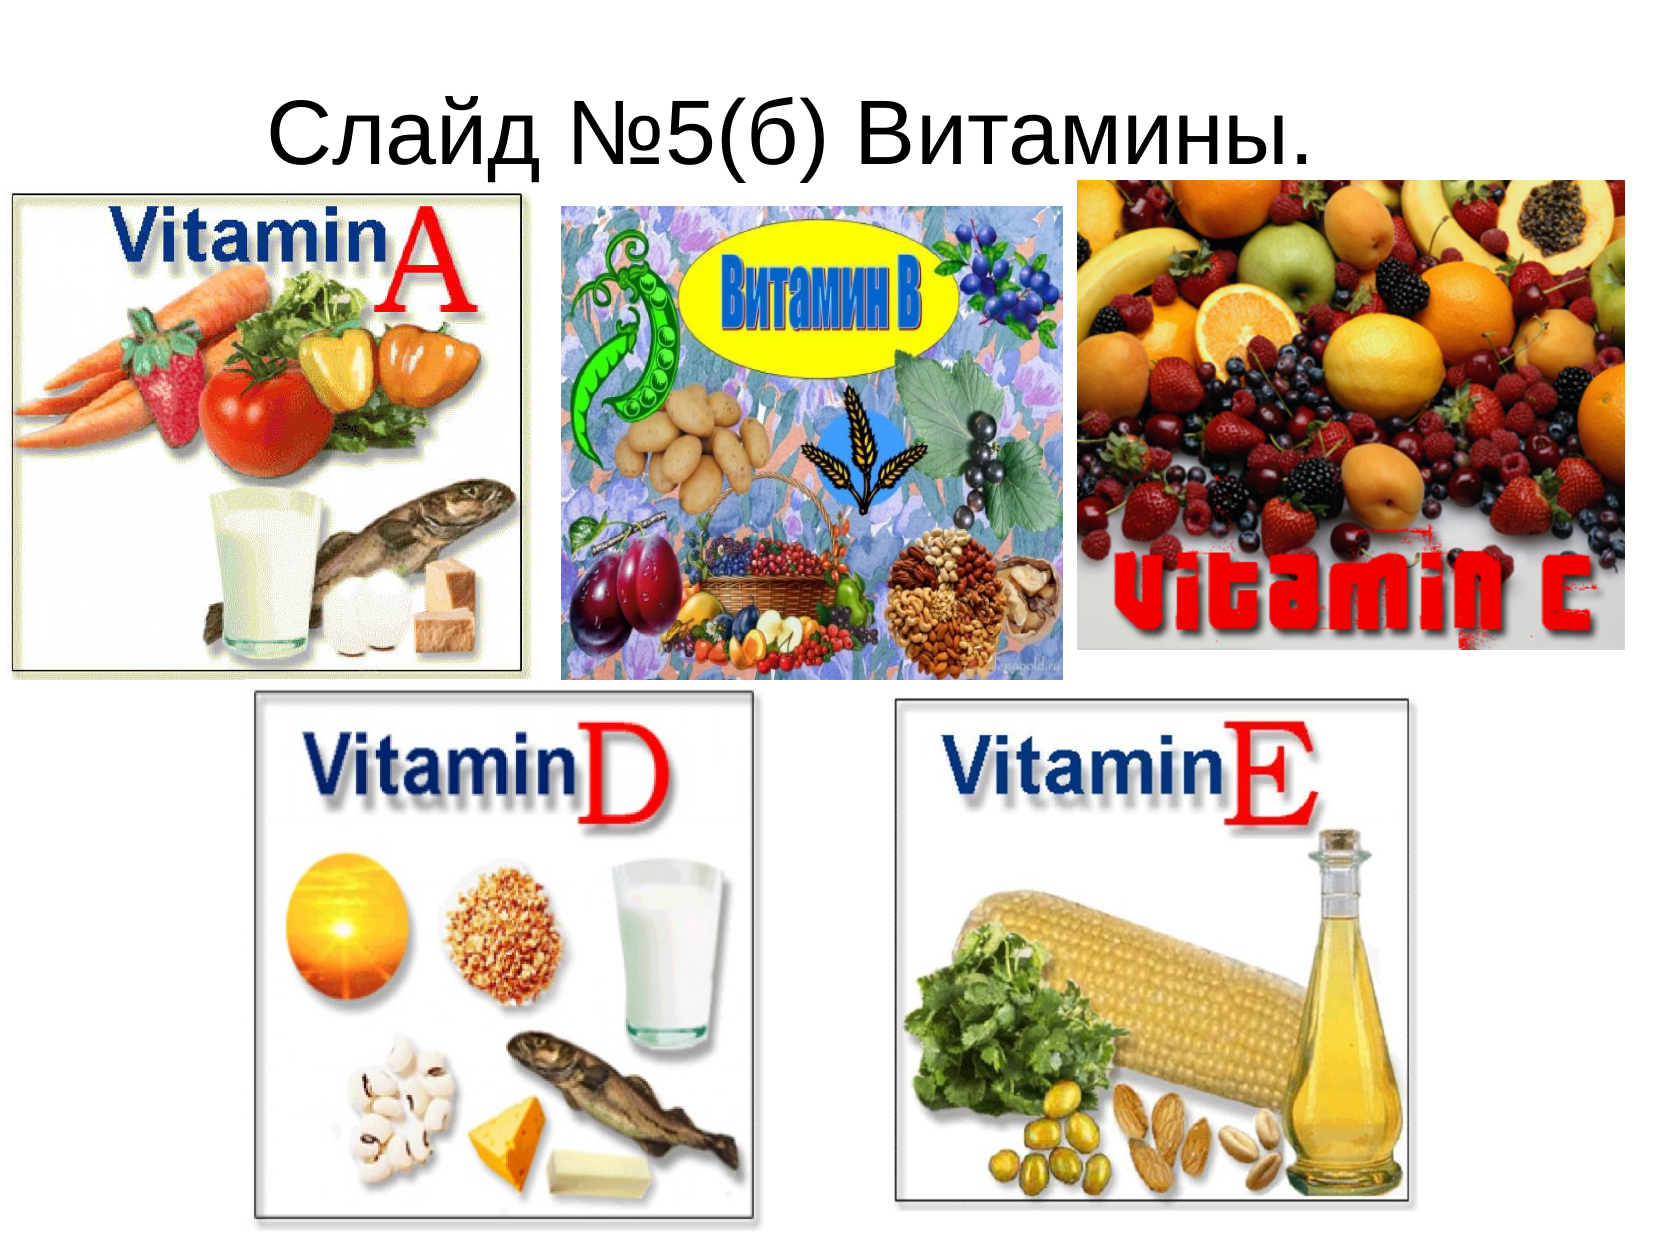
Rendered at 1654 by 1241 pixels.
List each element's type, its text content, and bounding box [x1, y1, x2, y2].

title Слайд №5(б) Витамины. [47, 29, 1536, 237]
picture [1077, 180, 1625, 650]
picture [5, 184, 1063, 1233]
picture [885, 688, 1418, 1211]
